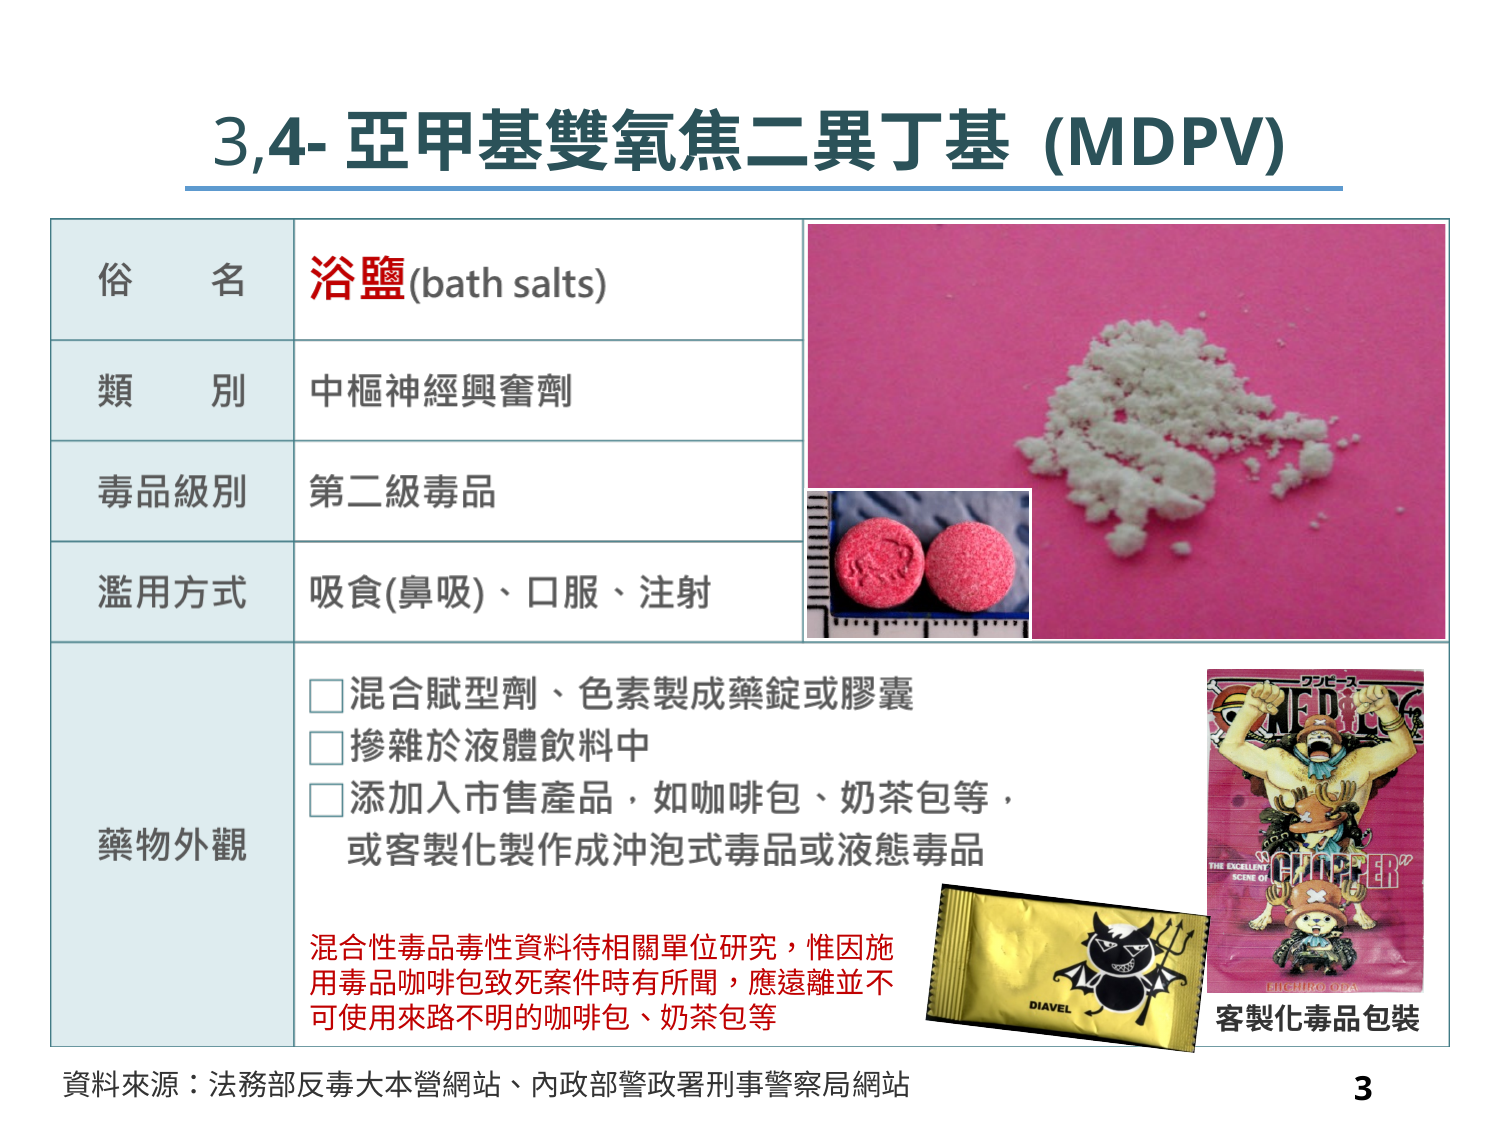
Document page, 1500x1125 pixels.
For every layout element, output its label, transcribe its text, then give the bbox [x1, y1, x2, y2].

picture [50, 218, 1450, 1053]
text_box 3 [1338, 1059, 1500, 1120]
text_box 混合性毒品毒性資料待相關單位研究，惟因施用毒品咖啡包致死案件時有所聞，應遠離並不可使用來路不明的咖啡包、奶茶包等 [295, 922, 921, 1042]
text_box 3,4-亞甲基雙氧焦二異丁基 (MDPV) [197, 91, 1339, 186]
text_box 客製化毒品包裝 [1201, 993, 1453, 1043]
text_box 資料來源：法務部反毒大本營網站、內政部警政署刑事警察局網站 [48, 1059, 1146, 1109]
